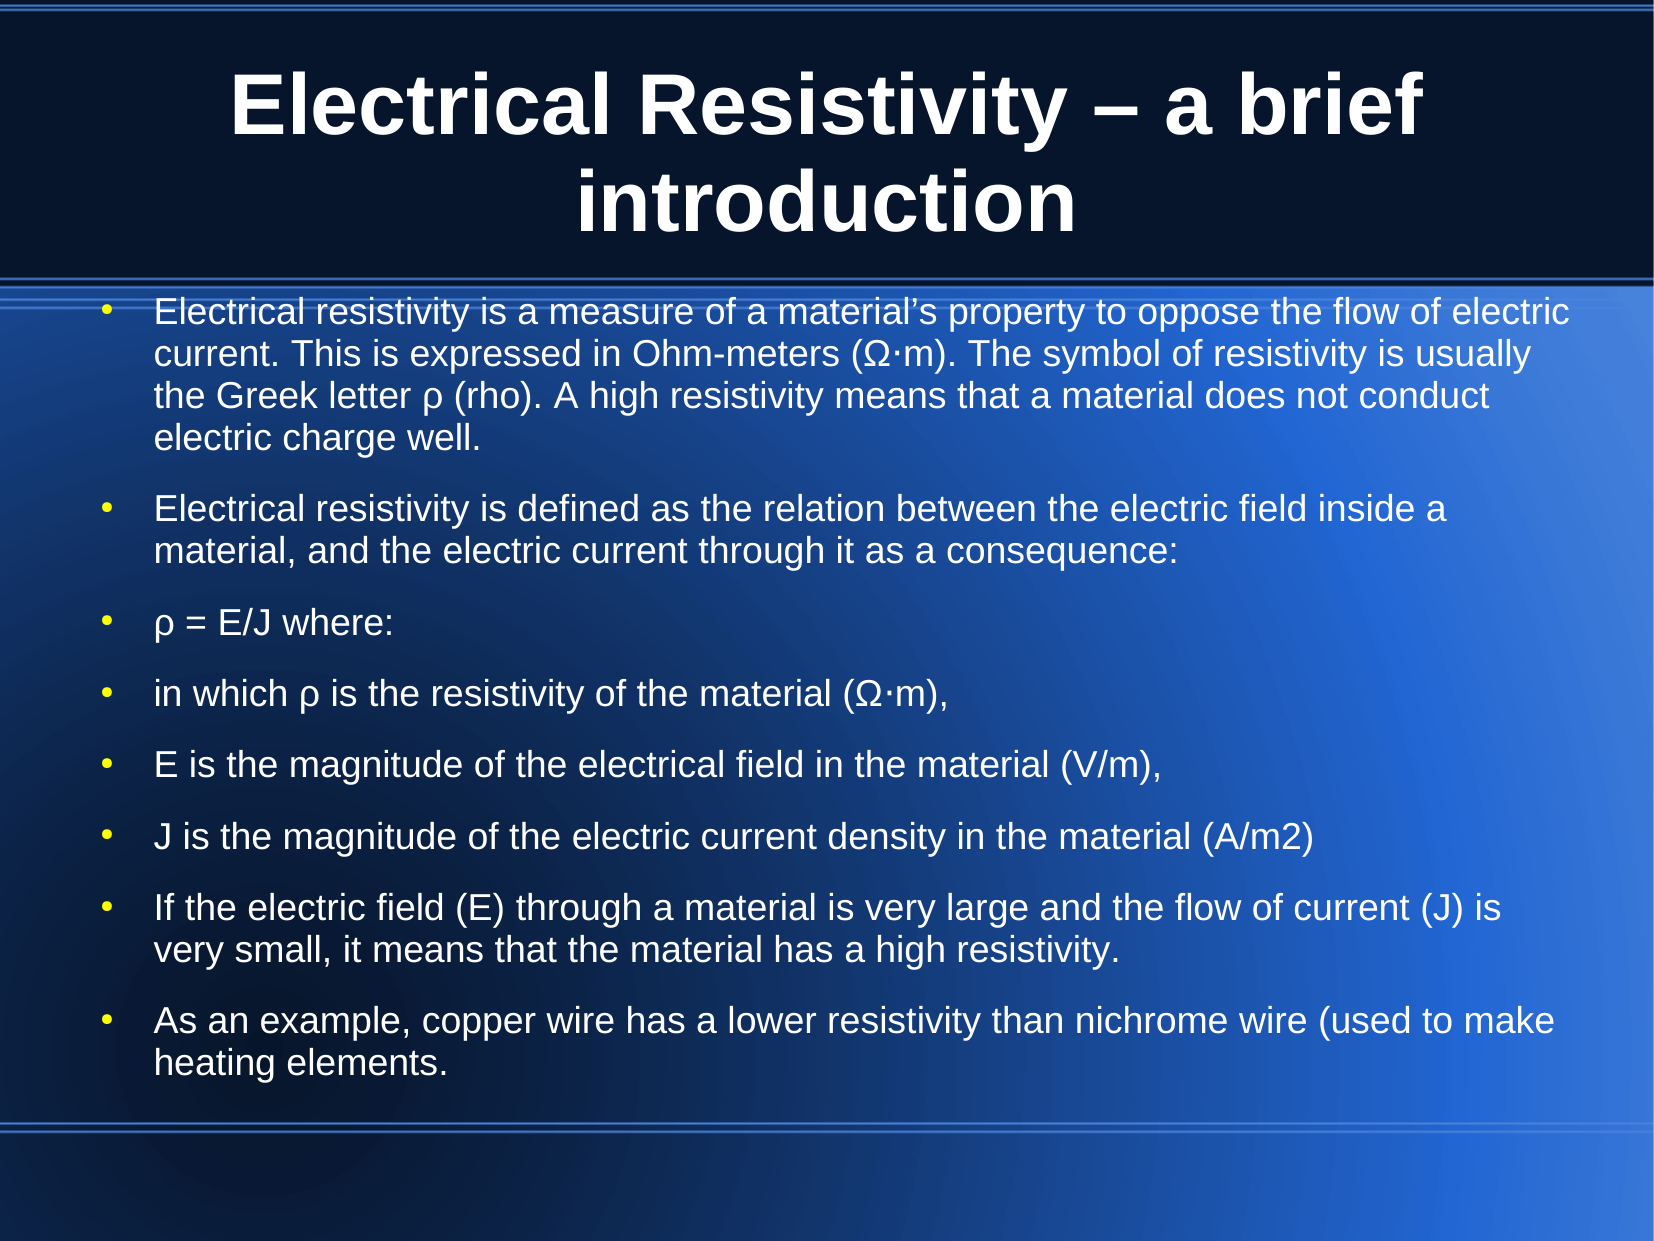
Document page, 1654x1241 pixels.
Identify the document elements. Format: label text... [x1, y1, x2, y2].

title Electrical Resistivity – a brief introduction [82, 49, 1571, 257]
picture [0, 0, 1654, 1241]
list Electrical resistivity is a measure of a material’s property to oppose the flow of electric current. This is expressed in Ohm-meters (Ω⋅m). The symbol of resistivity is usually the Greek letter ρ (rho). A high resistivity means that a material does not conduct electric charge well. Electrical resistivity is defined as the relation between the electric field inside a material, and the electric current through it as a consequence: ρ = E/J where: in which ρ is the resistivity of the material (Ω⋅m), E is the magnitude of the electrical field in the material (V/m), J is the magnitude of the electric current density in the material (A/m2) If the electric field (E) through a material is very large and the flow of current (J) is very small, it means that the material has a high resistivity. As an example, copper wire has a lower resistivity than nichrome wire (used to make heating elements. [82, 290, 1571, 1109]
